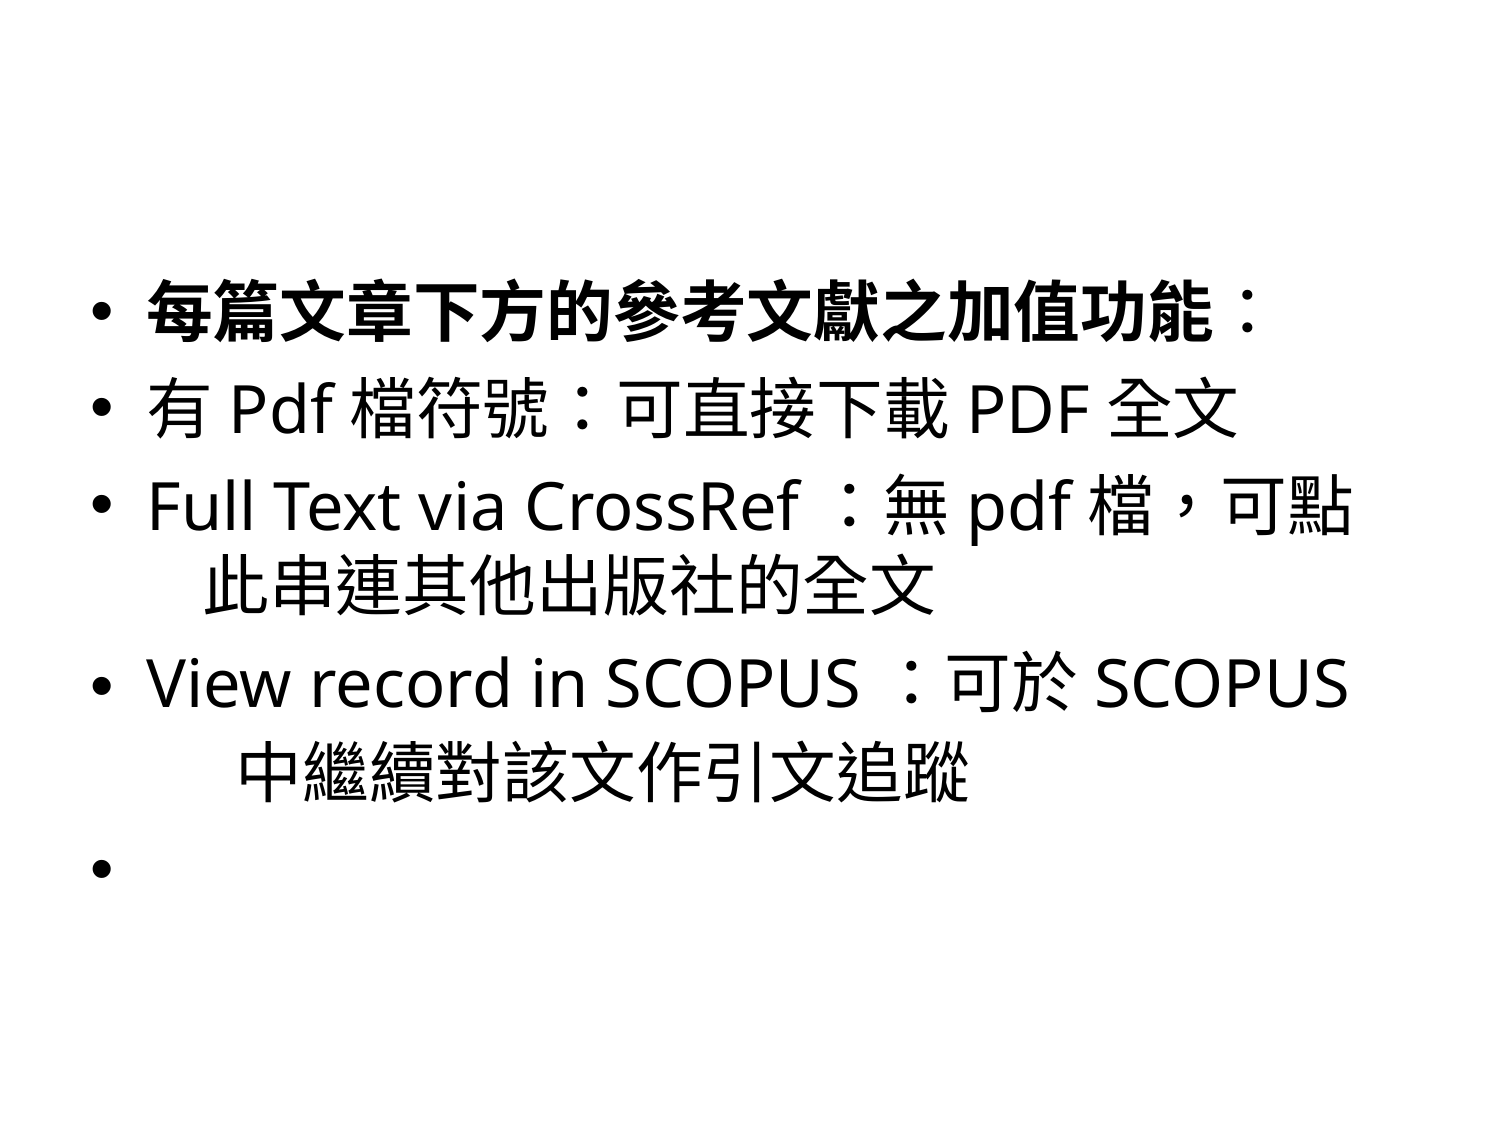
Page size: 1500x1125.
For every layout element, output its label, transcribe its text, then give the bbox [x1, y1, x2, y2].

list 每篇文章下方的參考文獻之加值功能： 有Pdf檔符號：可直接下載PDF全文 Full Text via CrossRef：無pdf檔，可點此串連其他出版社的全文 View record in SCOPUS：可於SCOPUS 中繼續對該文作引文追蹤 [75, 262, 1426, 1005]
